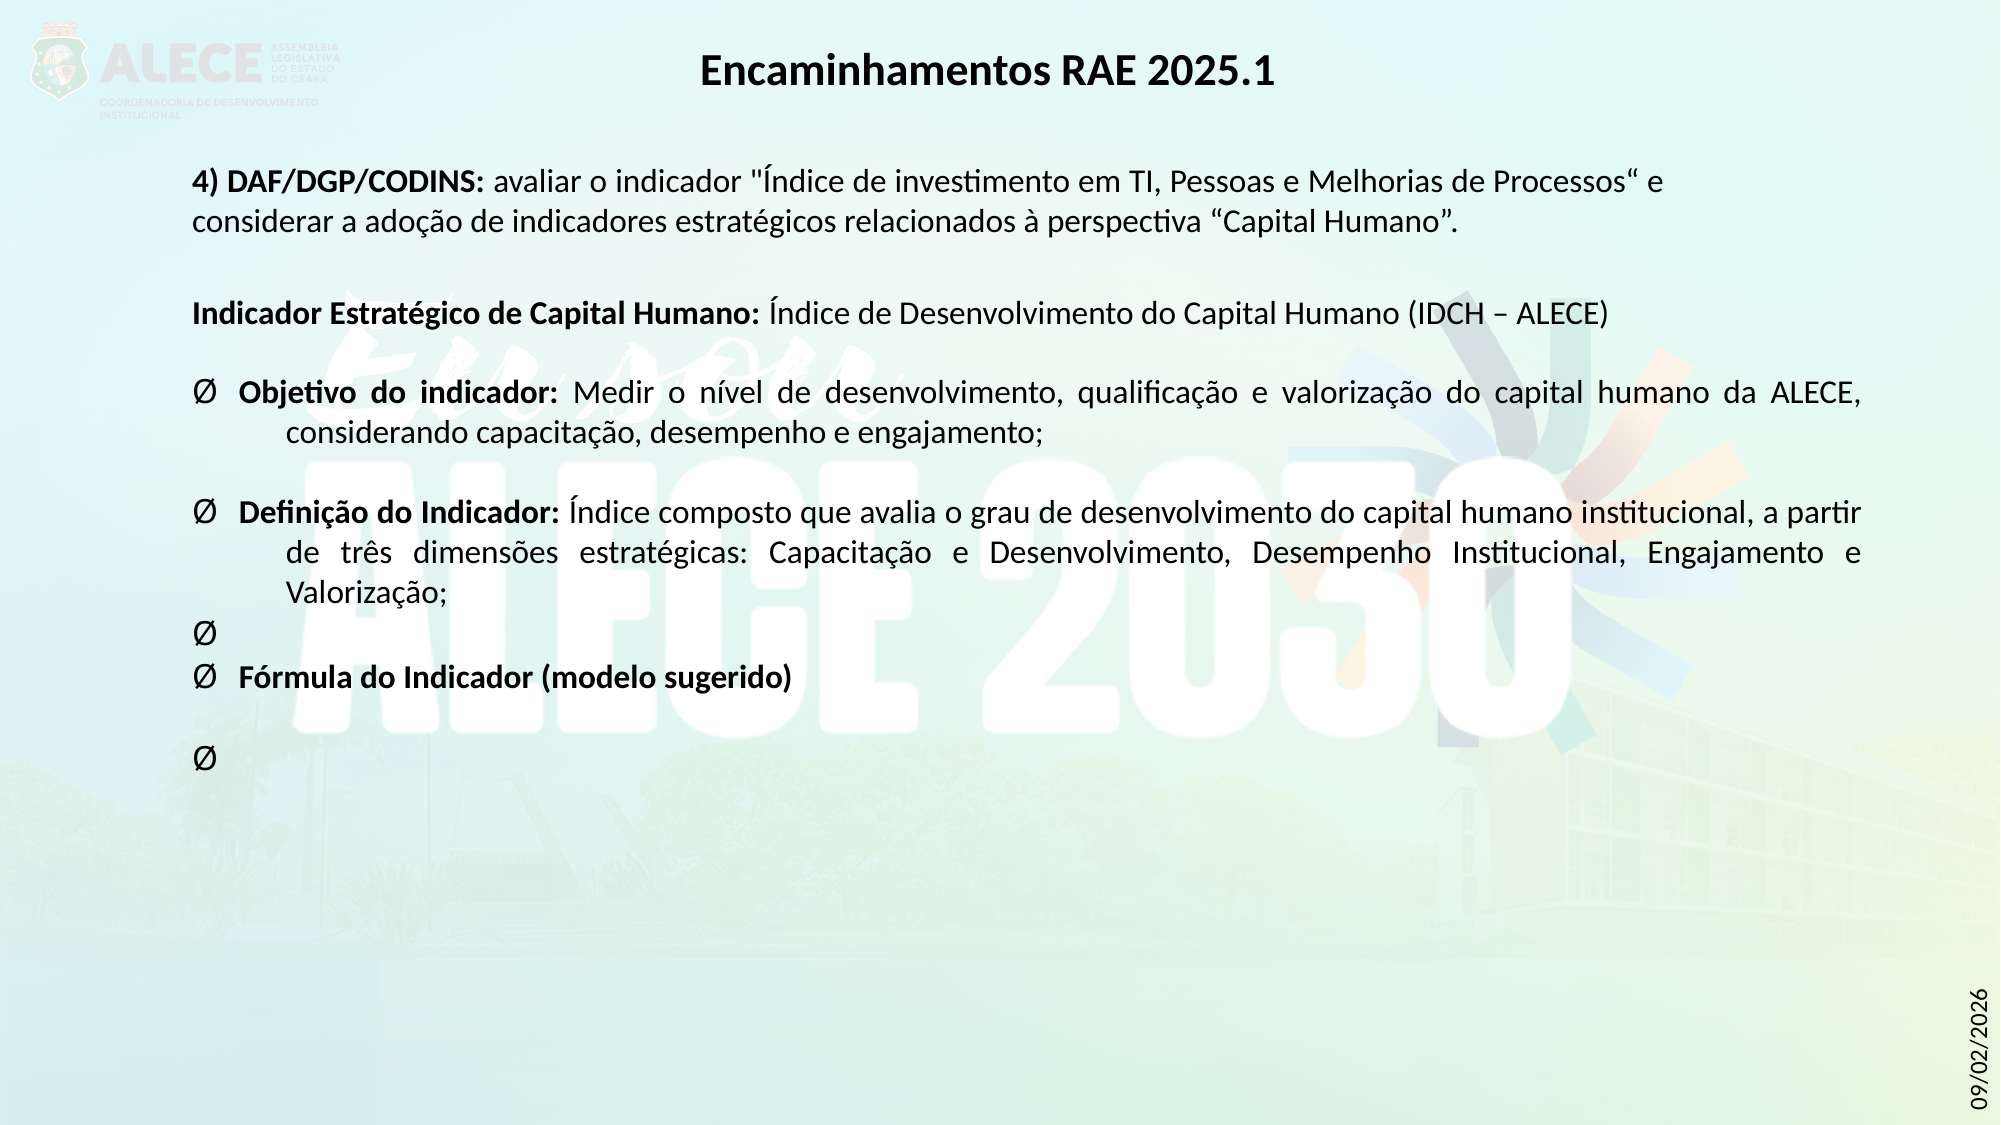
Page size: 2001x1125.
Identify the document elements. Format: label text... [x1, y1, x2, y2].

text_box 09/02/2026 [1954, 972, 2000, 1125]
text_box 4) DAF/DGP/CODINS: avaliar o indicador "Índice de investimento em TI, Pessoas e Melhorias de Processos“ e considerar a adoção de indicadores estratégicos relacionados à perspectiva “Capital Humano”. [176, 151, 1819, 248]
text_box Indicador Estratégico de Capital Humano: Índice de Desenvolvimento do Capital Humano (IDCH – ALECE) Objetivo do indicador: Medir o nível de desenvolvimento, qualificação e valorização do capital humano da ALECE, considerando capacitação, desempenho e engajamento; Definição do Indicador: Índice composto que avalia o grau de desenvolvimento do capital humano institucional, a partir de três dimensões estratégicas: Capacitação e Desenvolvimento, Desempenho Institucional, Engajamento e Valorização; Fórmula do Indicador (modelo sugerido) [176, 283, 1879, 837]
text_box Encaminhamentos RAE 2025.1 [671, 37, 1305, 104]
